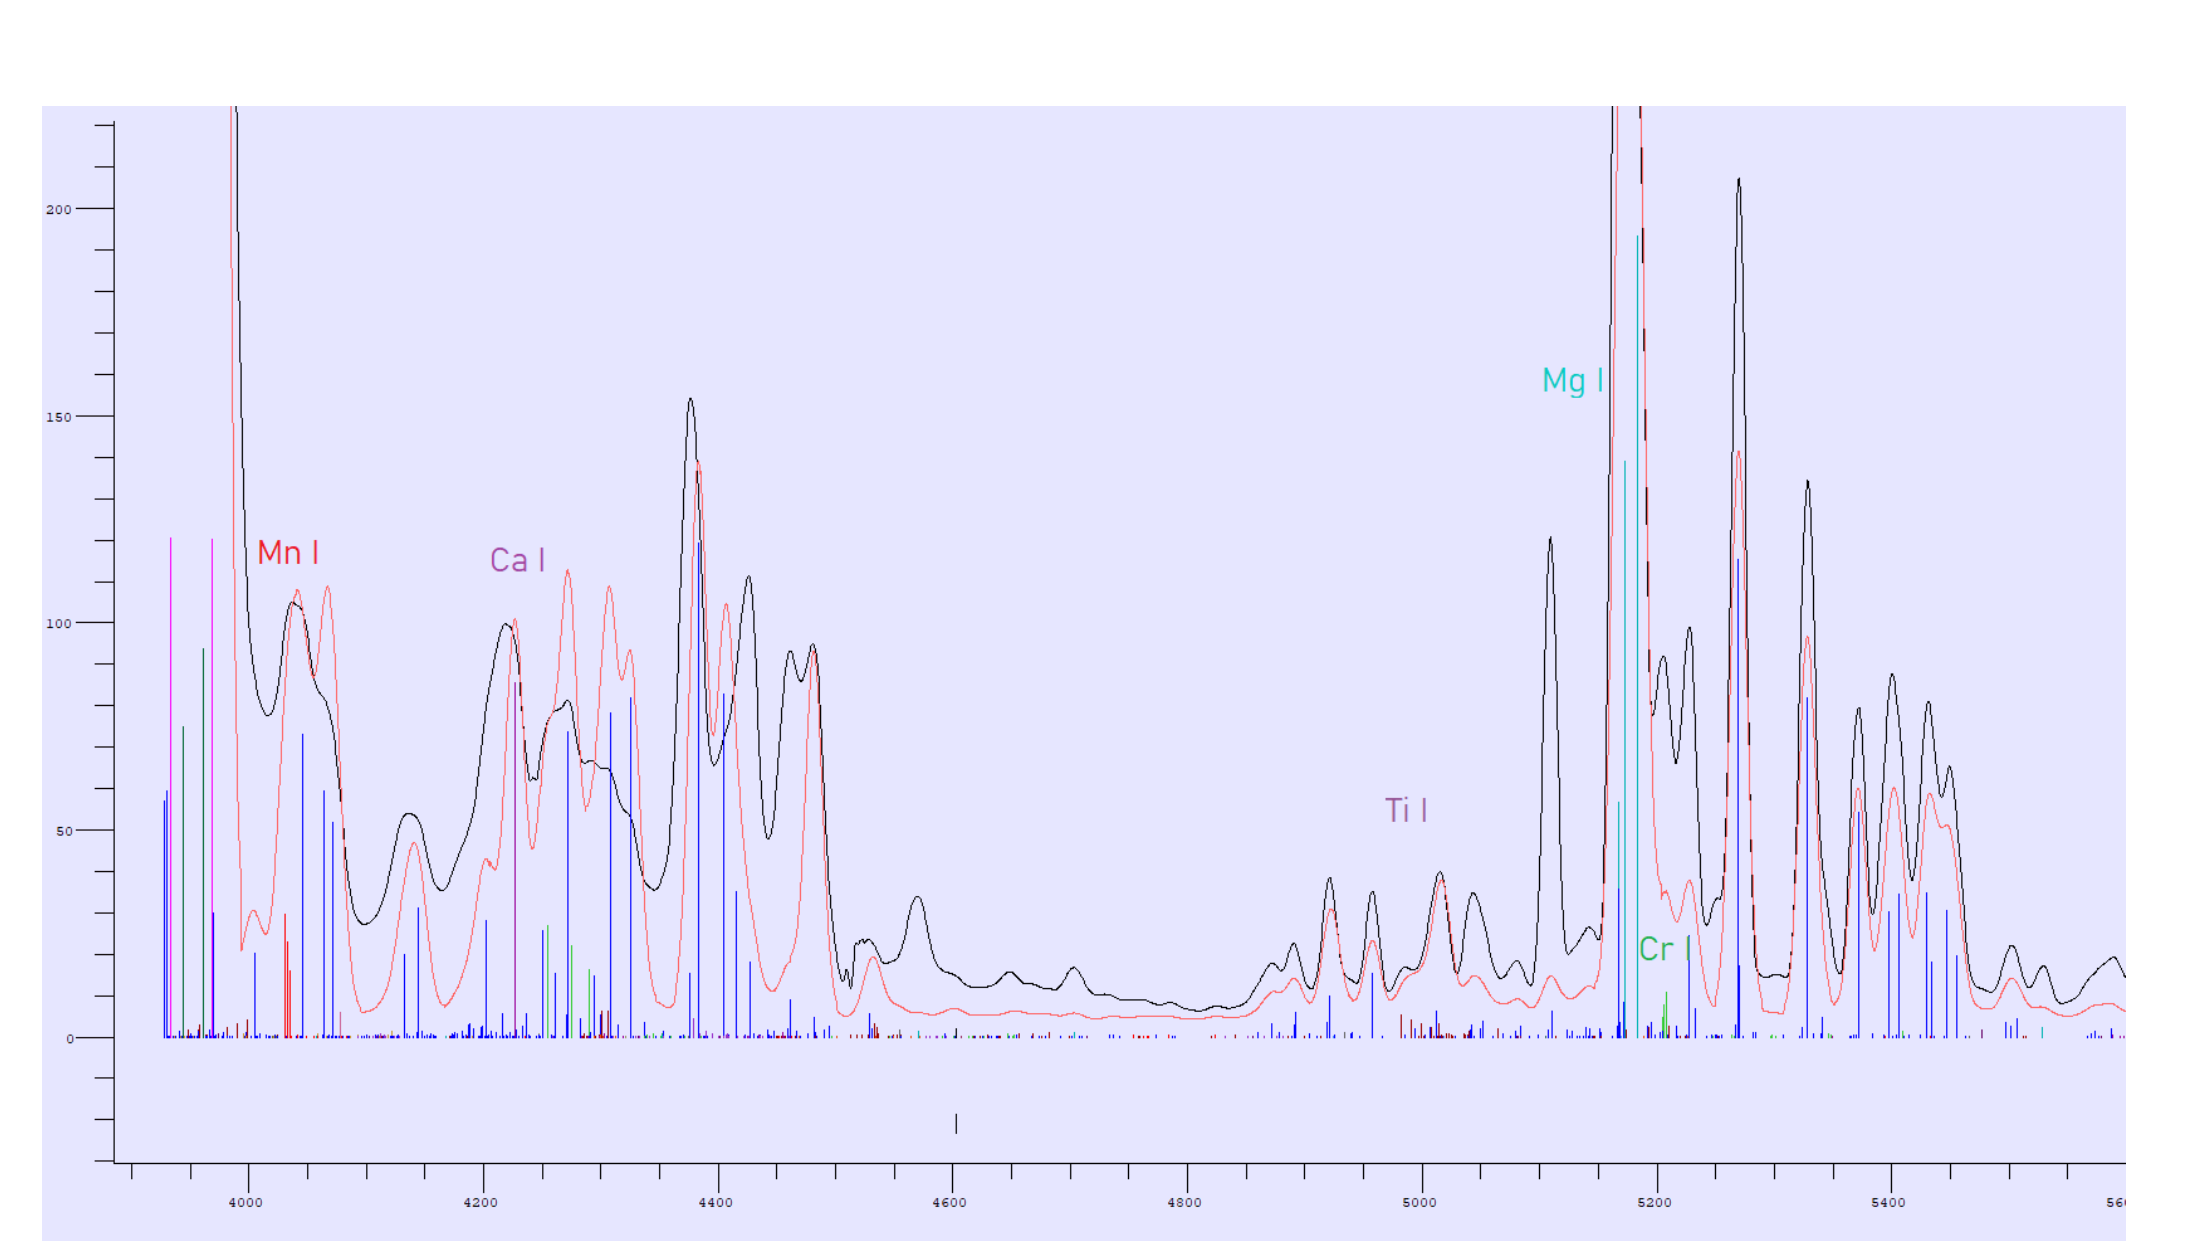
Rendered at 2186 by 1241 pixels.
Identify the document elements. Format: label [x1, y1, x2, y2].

picture [42, 106, 2126, 1241]
